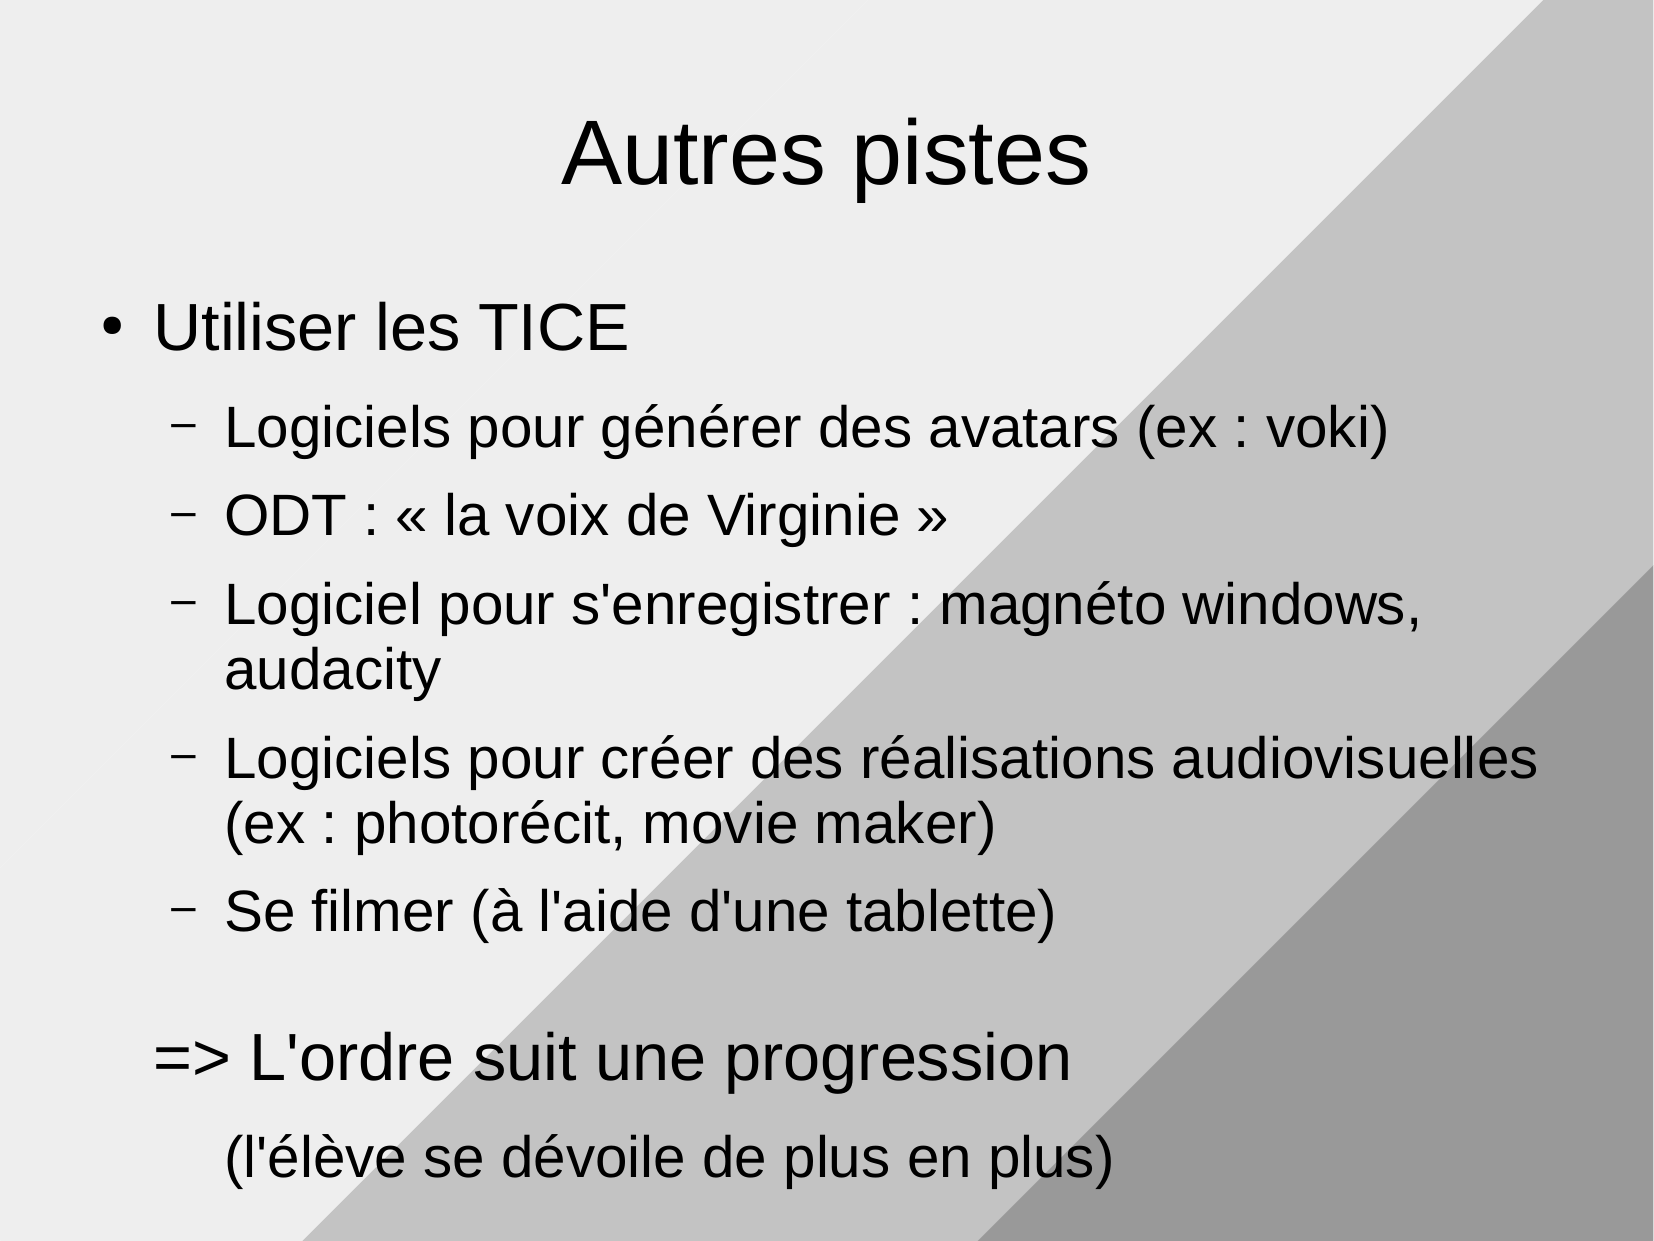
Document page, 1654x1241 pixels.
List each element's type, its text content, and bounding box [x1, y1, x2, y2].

title Autres pistes [82, 49, 1571, 257]
list Utiliser les TICE Logiciels pour générer des avatars (ex : voki) ODT : « la voix de Virginie » Logiciel pour s'enregistrer : magnéto windows, audacity Logiciels pour créer des réalisations audiovisuelles (ex : photorécit, movie maker) Se filmer (à l'aide d'une tablette) => L'ordre suit une progression (l'élève se dévoile de plus en plus) [82, 290, 1571, 1188]
